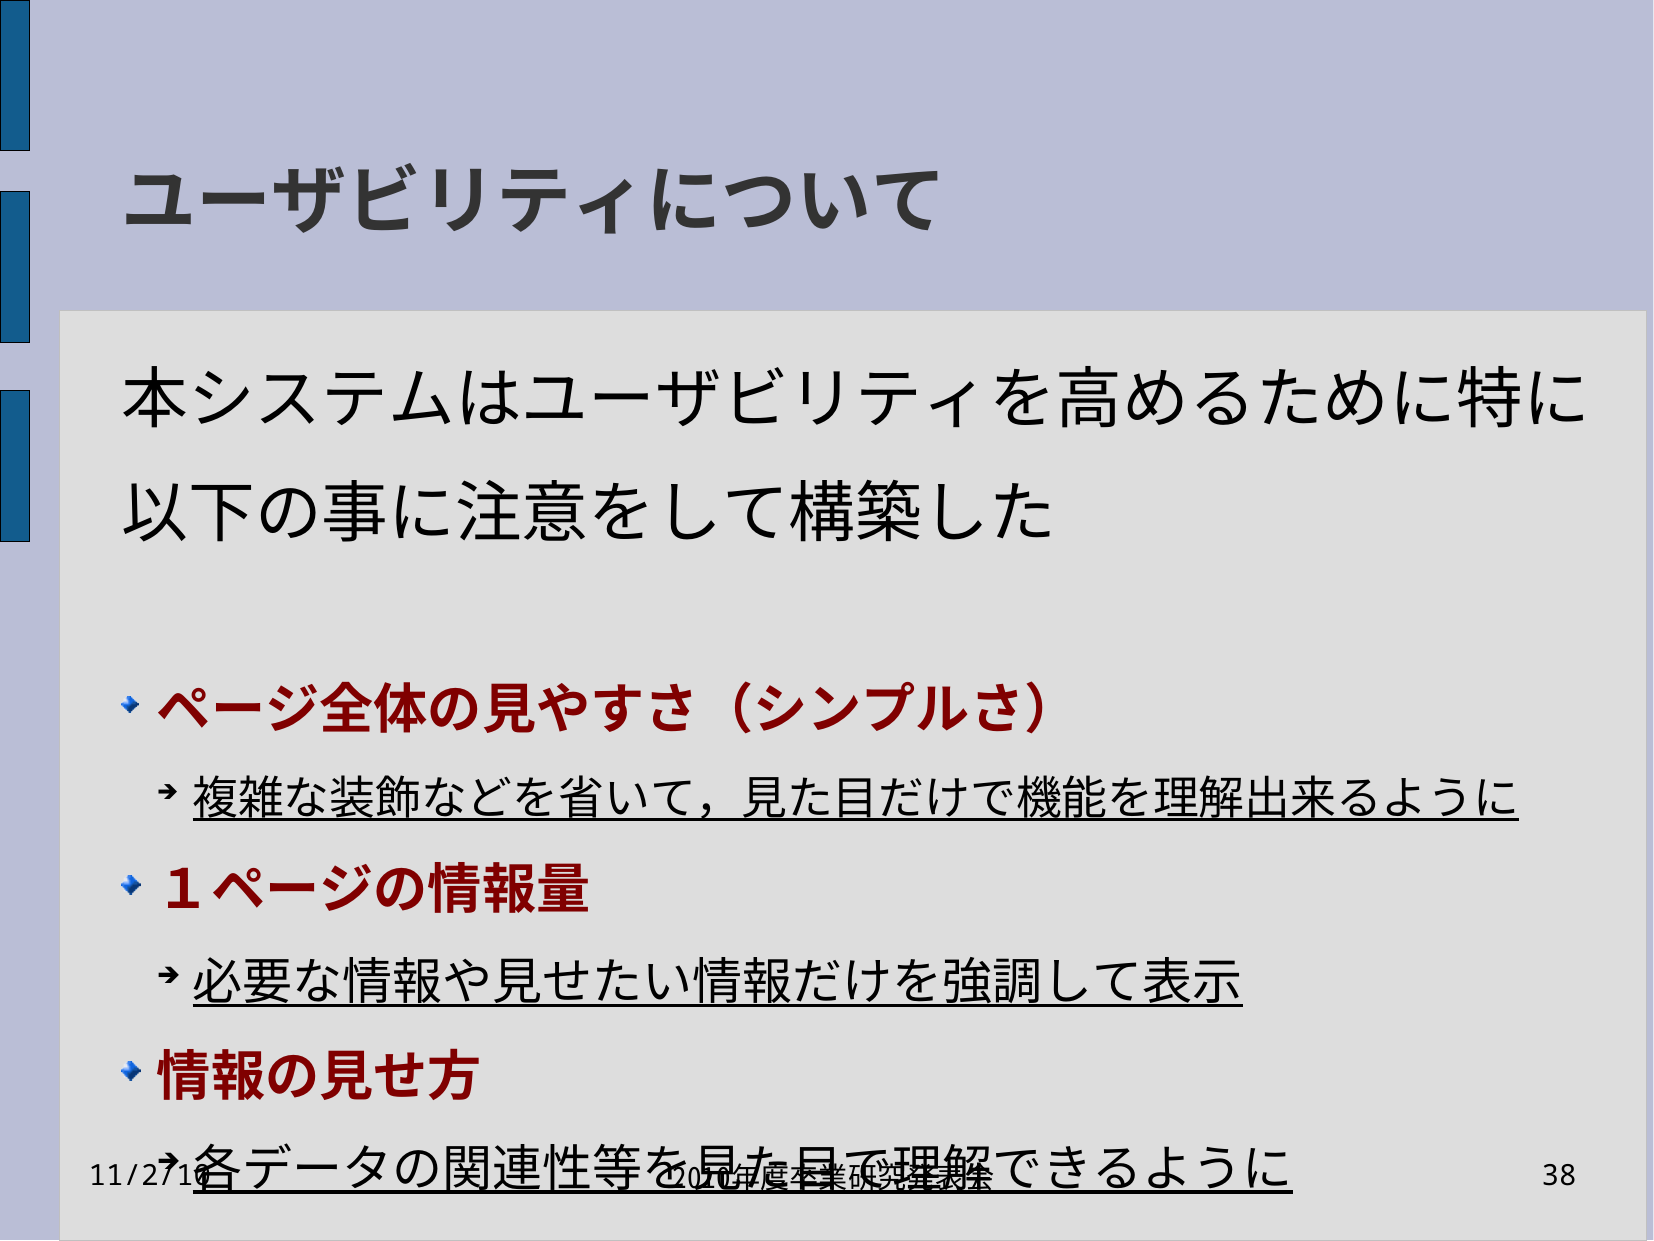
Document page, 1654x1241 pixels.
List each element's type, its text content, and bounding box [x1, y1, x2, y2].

title ユーザビリティについて [121, 91, 1534, 299]
subtitle 本システムはユーザビリティを高めるために特に以下の事に注意をして構築した ページ全体の見やすさ（シンプルさ） 複雑な装飾などを省いて，見た目だけで機能を理解出来るように １ページの情報量 必要な情報や見せたい情報だけを強調して表示 情報の見せ方 各データの関連性等を見た目で理解できるように [121, 344, 1595, 1123]
